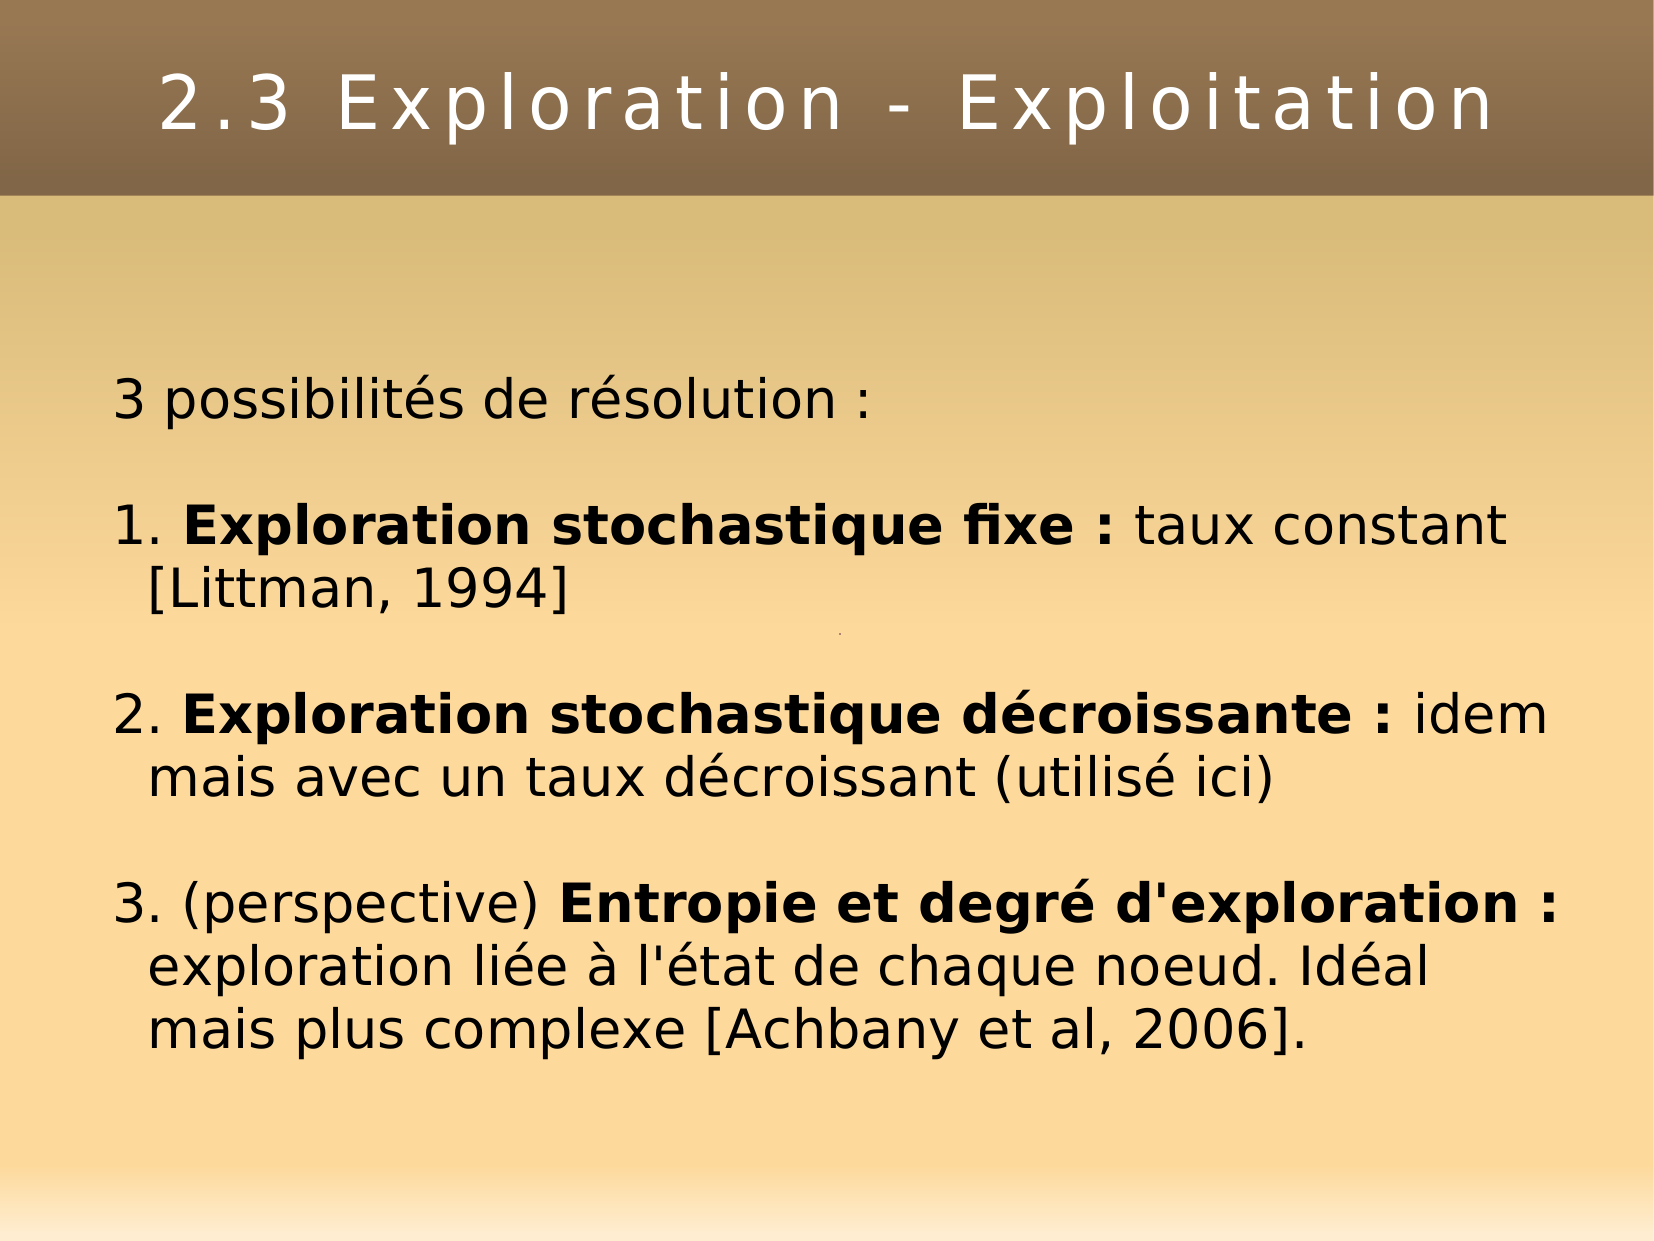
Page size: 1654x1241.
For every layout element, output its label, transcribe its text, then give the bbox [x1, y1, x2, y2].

title 2.3 Exploration - Exploitation [59, 29, 1595, 178]
subtitle 3 possibilités de résolution : 1. Exploration stochastique fixe : taux constant [Littman, 1994] 2. Exploration stochastique décroissante : idem mais avec un taux décroissant (utilisé ici) 3. (perspective) Entropie et degré d'exploration : exploration liée à l'état de chaque noeud. Idéal mais plus complexe [Achbany et al, 2006]. [76, 274, 1565, 1093]
picture [0, 0, 1654, 1241]
